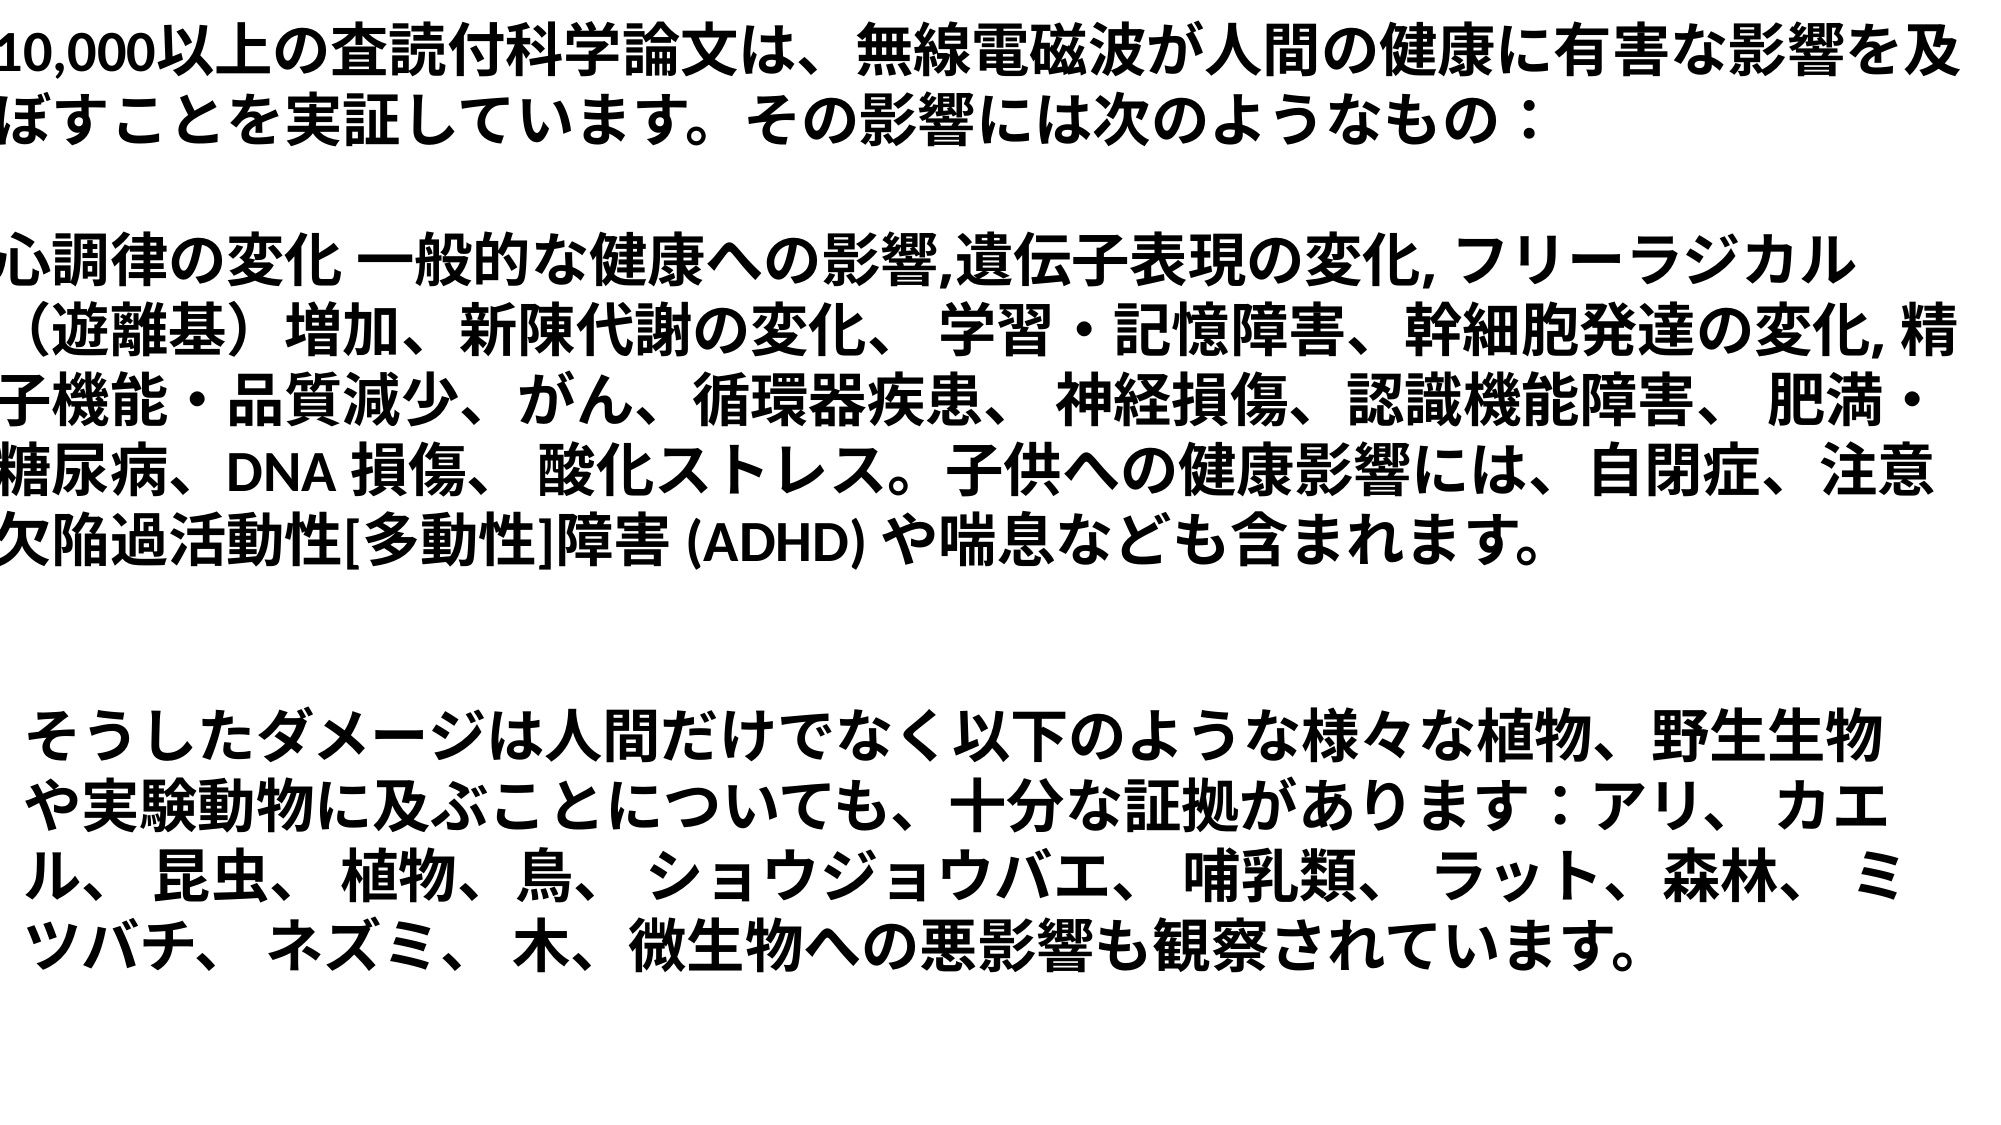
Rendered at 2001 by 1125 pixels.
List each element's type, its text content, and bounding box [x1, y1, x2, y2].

text_box 10,000以上の査読付科学論文は、無線電磁波が人間の健康に有害な影響を及ぼすことを実証しています。​その影響には次のようなもの：​ ​心調律の変化 一般的な健康への影響,遺伝子表現の変化, フリーラジカル（遊離基）増加、新陳代謝の変化、 学習・記憶障害、幹細胞発達の変化, 精子機能・品質減少、がん、循環器疾患、 神経損傷、認識機能障害、 肥満・糖尿病、DNA 損傷、 酸化ストレス。子供への健康影響には、自閉症、注意欠陥過活動性[多動性]障害 (ADHD) や喘息なども含まれます。​ [0, 5, 1979, 587]
text_box そうしたダメージは人間だけでなく以下のような様々な植物、野生生物 や実験動物に及ぶことについても、十分な証拠があります：​アリ、 カエル、 昆虫、 植物、鳥、 ショウジョウバエ、 哺乳類、 ラット、森林、​ ミツバチ、 ネズミ、 木、微生物への悪影響も観察されています。​ [8, 691, 1952, 990]
